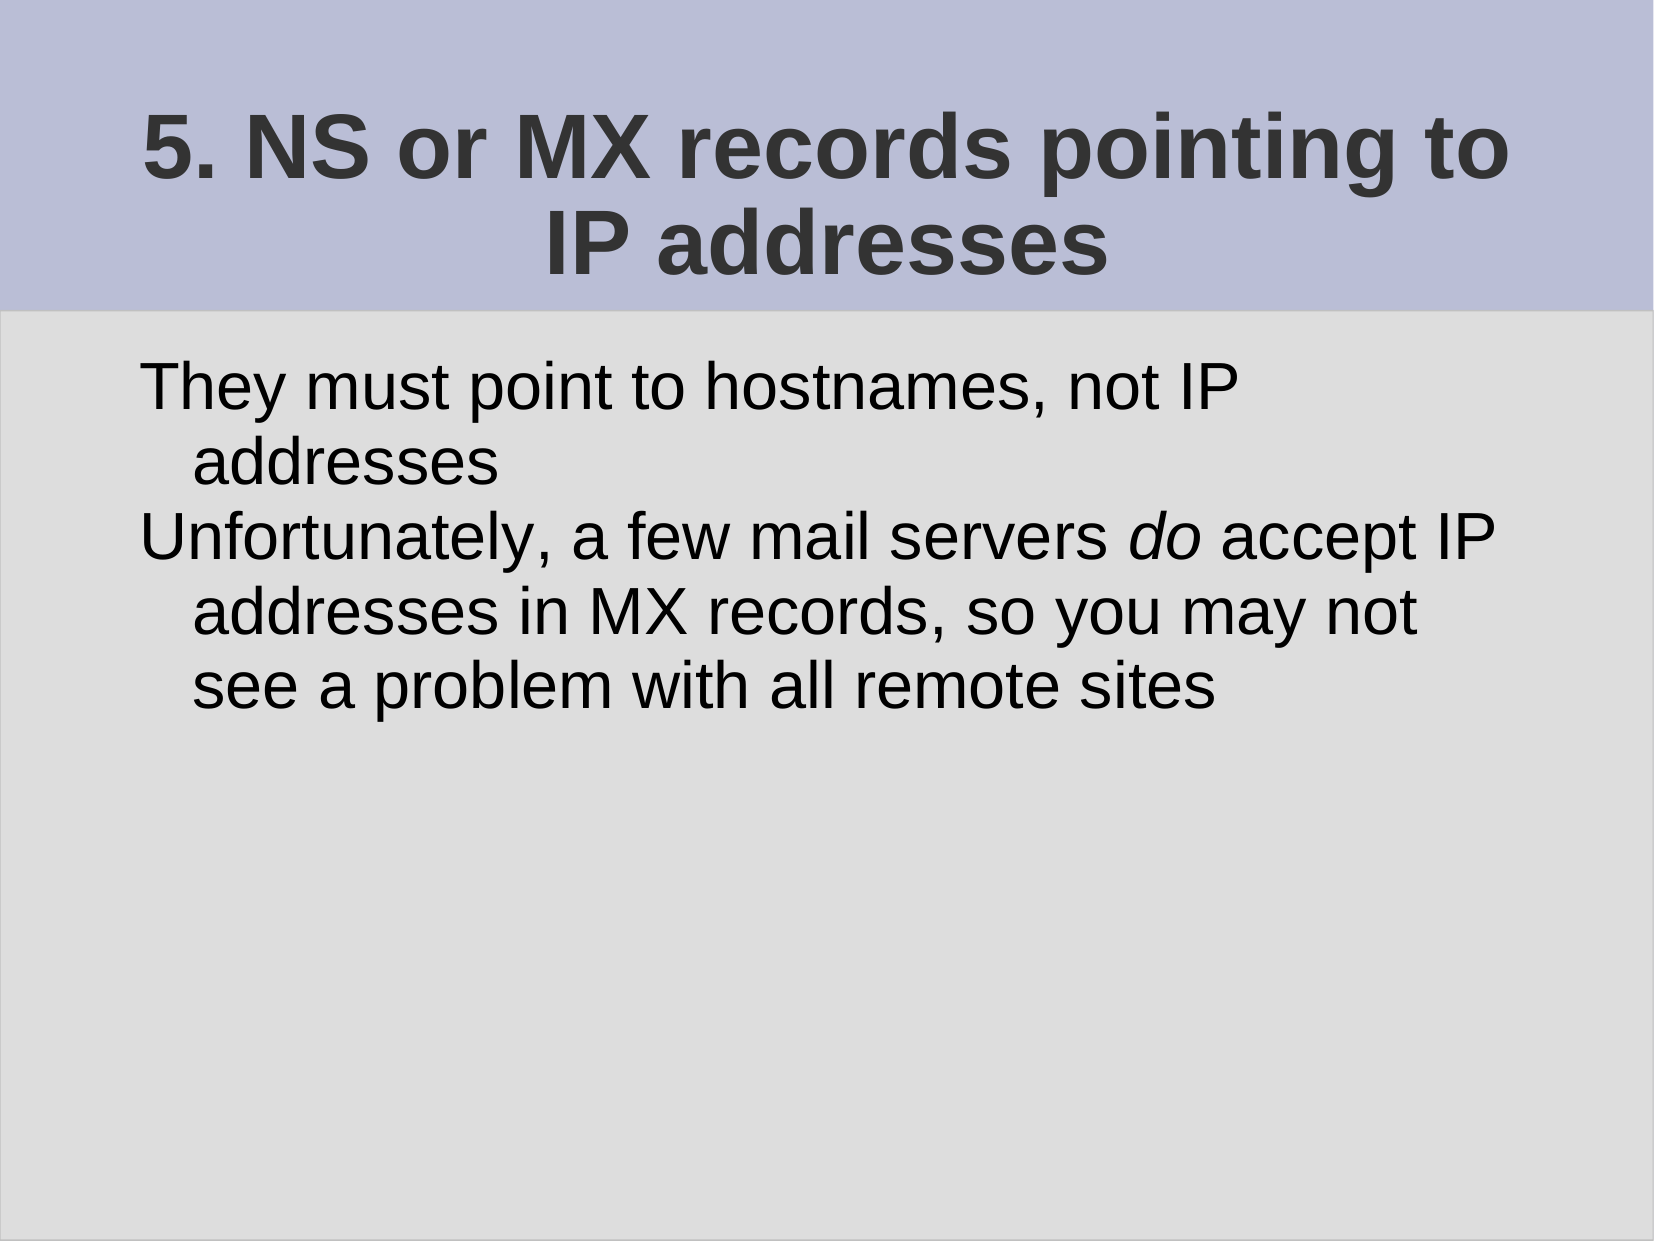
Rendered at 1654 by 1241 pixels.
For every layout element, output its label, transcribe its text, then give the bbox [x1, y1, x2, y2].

title 5. NS or MX records pointing to IP addresses [121, 89, 1534, 301]
list They must point to hostnames, not IP addresses Unfortunately, a few mail servers do accept IP addresses in MX records, so you may not see a problem with all remote sites [121, 344, 1534, 1127]
